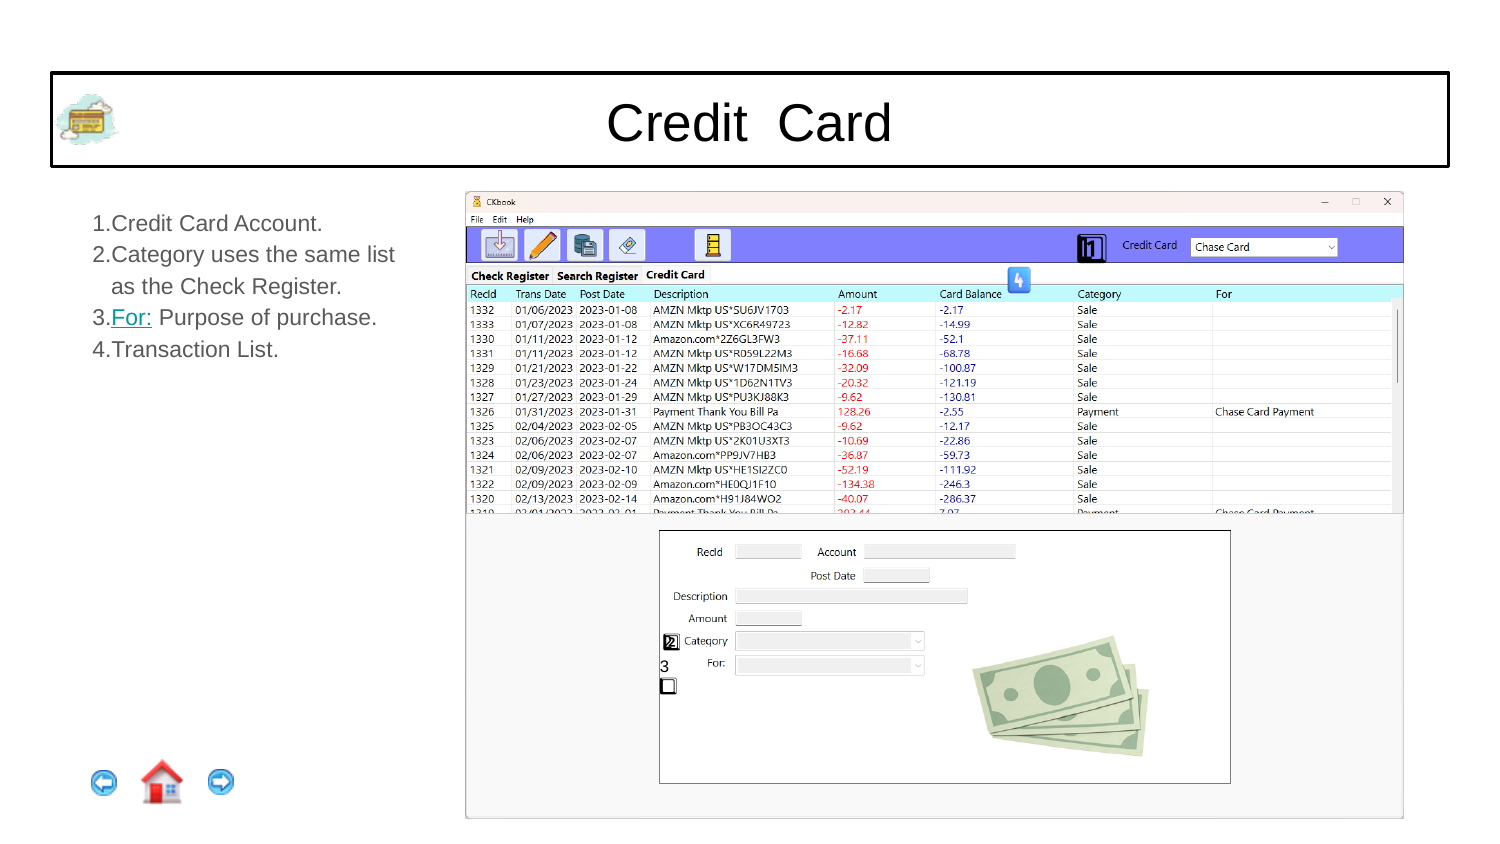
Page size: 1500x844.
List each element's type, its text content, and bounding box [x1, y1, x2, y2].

picture [137, 758, 188, 809]
text_box 1️⃣ [1060, 215, 1130, 281]
title Credit Card [51, 72, 1449, 167]
picture [91, 770, 117, 796]
picture [208, 769, 234, 795]
picture [465, 191, 1404, 819]
list Credit Card Account. Category uses the same list as the Check Register. For: Purpose of purchase. Transaction List. [51, 189, 440, 750]
text_box 3️⃣ [644, 641, 693, 712]
picture [51, 85, 121, 155]
text_box 2️⃣ [641, 616, 703, 667]
